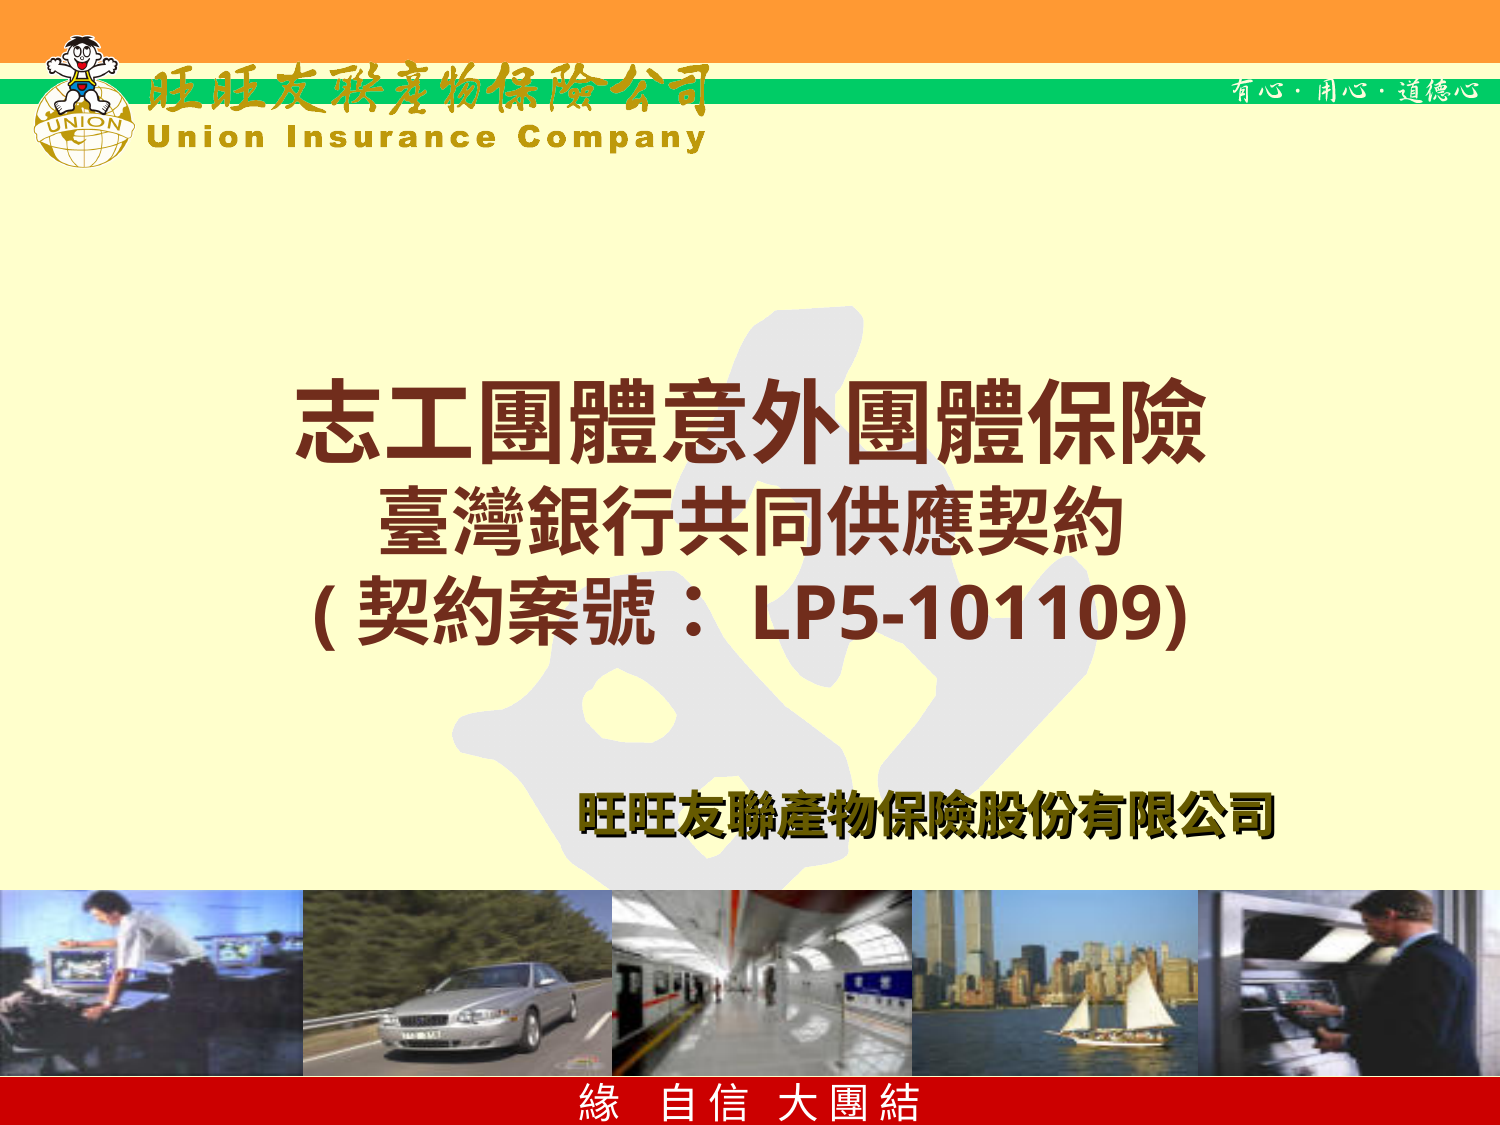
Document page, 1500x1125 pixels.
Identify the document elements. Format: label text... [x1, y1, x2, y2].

picture [0, 890, 1500, 1076]
text_box 緣 自 信 大 團 結 [0, 1078, 1500, 1125]
subtitle 旺旺友聯產物保險股份有限公司 [560, 786, 1472, 870]
title 志工團體意外團體保險 臺灣銀行共同供應契約 (契約案號：LP5-101109) [88, 326, 1414, 693]
